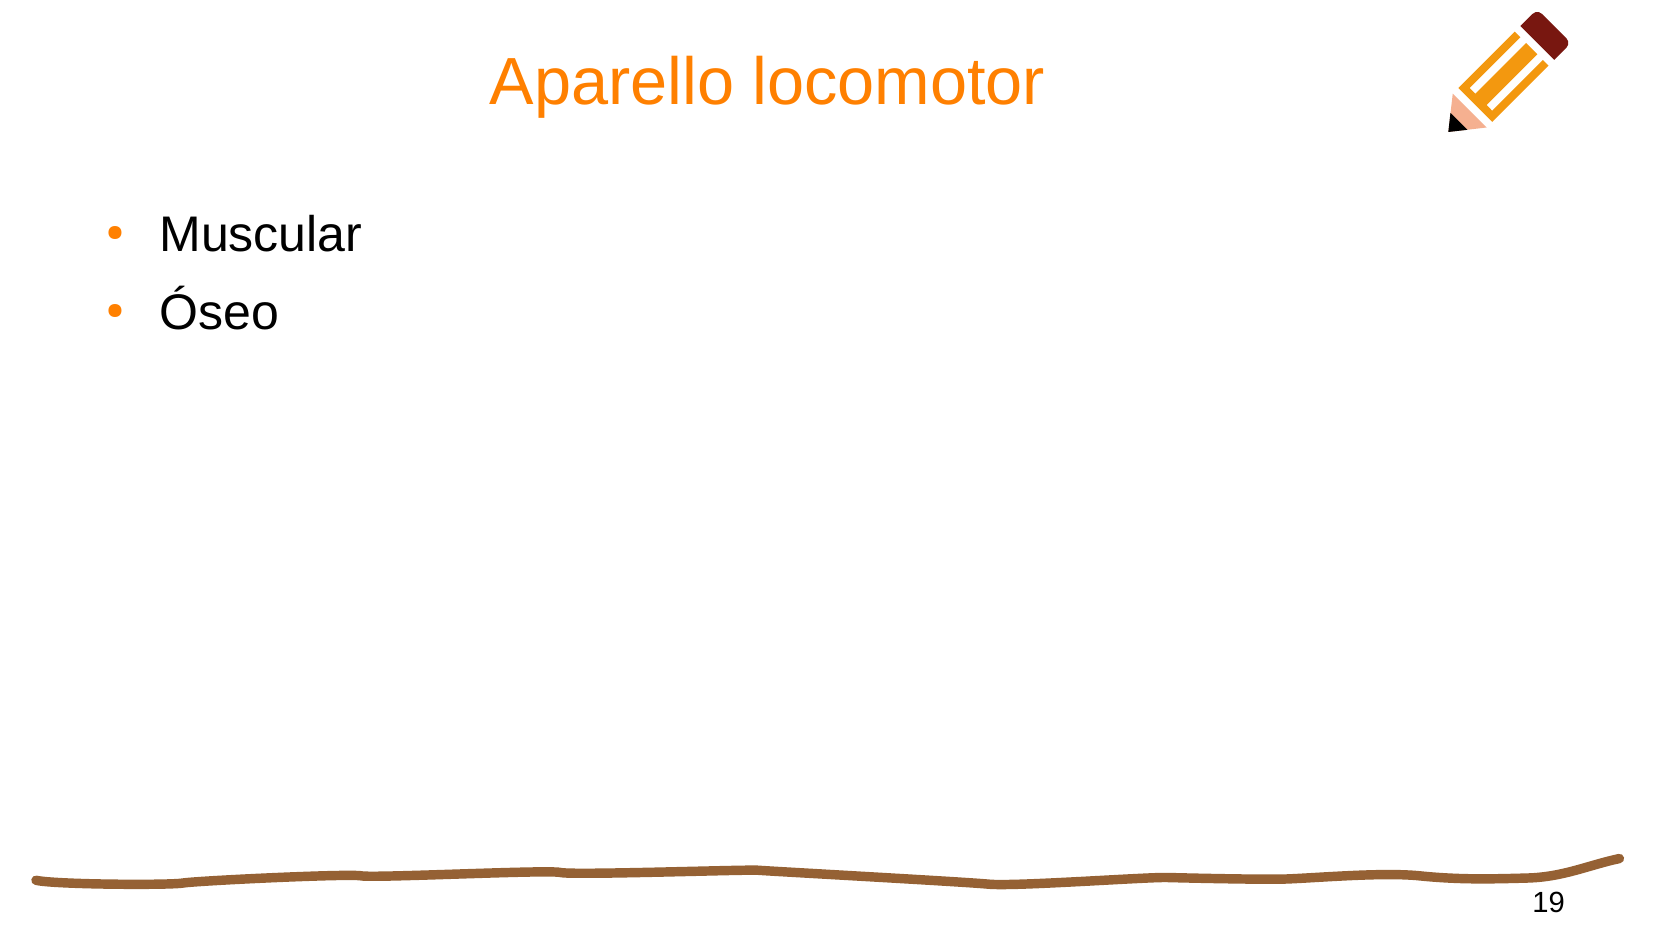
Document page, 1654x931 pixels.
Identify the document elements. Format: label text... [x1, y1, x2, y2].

title Aparello locomotor [88, 29, 1447, 133]
list Muscular Óseo [88, 206, 1565, 857]
